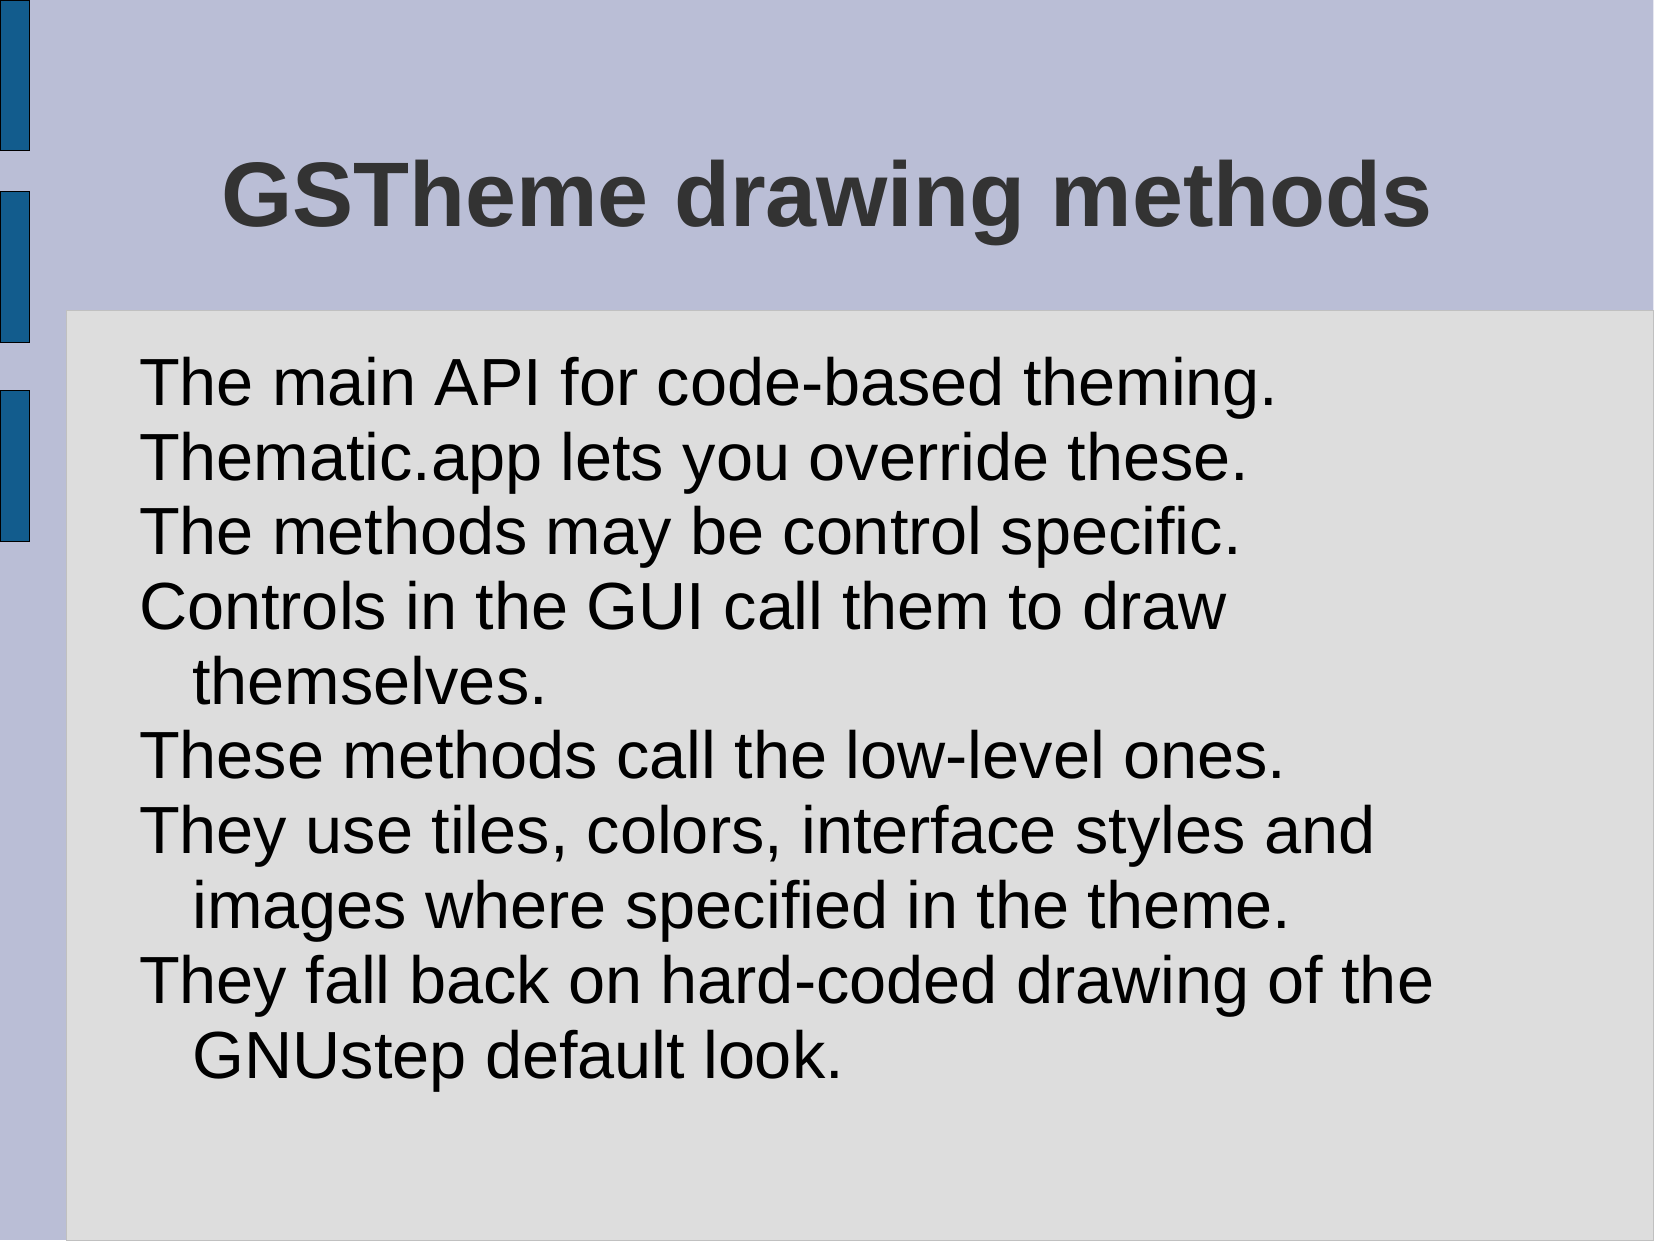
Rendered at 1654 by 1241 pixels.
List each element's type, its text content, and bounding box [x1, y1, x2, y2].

title GSTheme drawing methods [121, 98, 1534, 291]
list The main API for code-based theming. Thematic.app lets you override these. The methods may be control specific. Controls in the GUI call them to draw themselves. These methods call the low-level ones. They use tiles, colors, interface styles and images where specified in the theme. They fall back on hard-coded drawing of the GNUstep default look. [121, 344, 1534, 1113]
